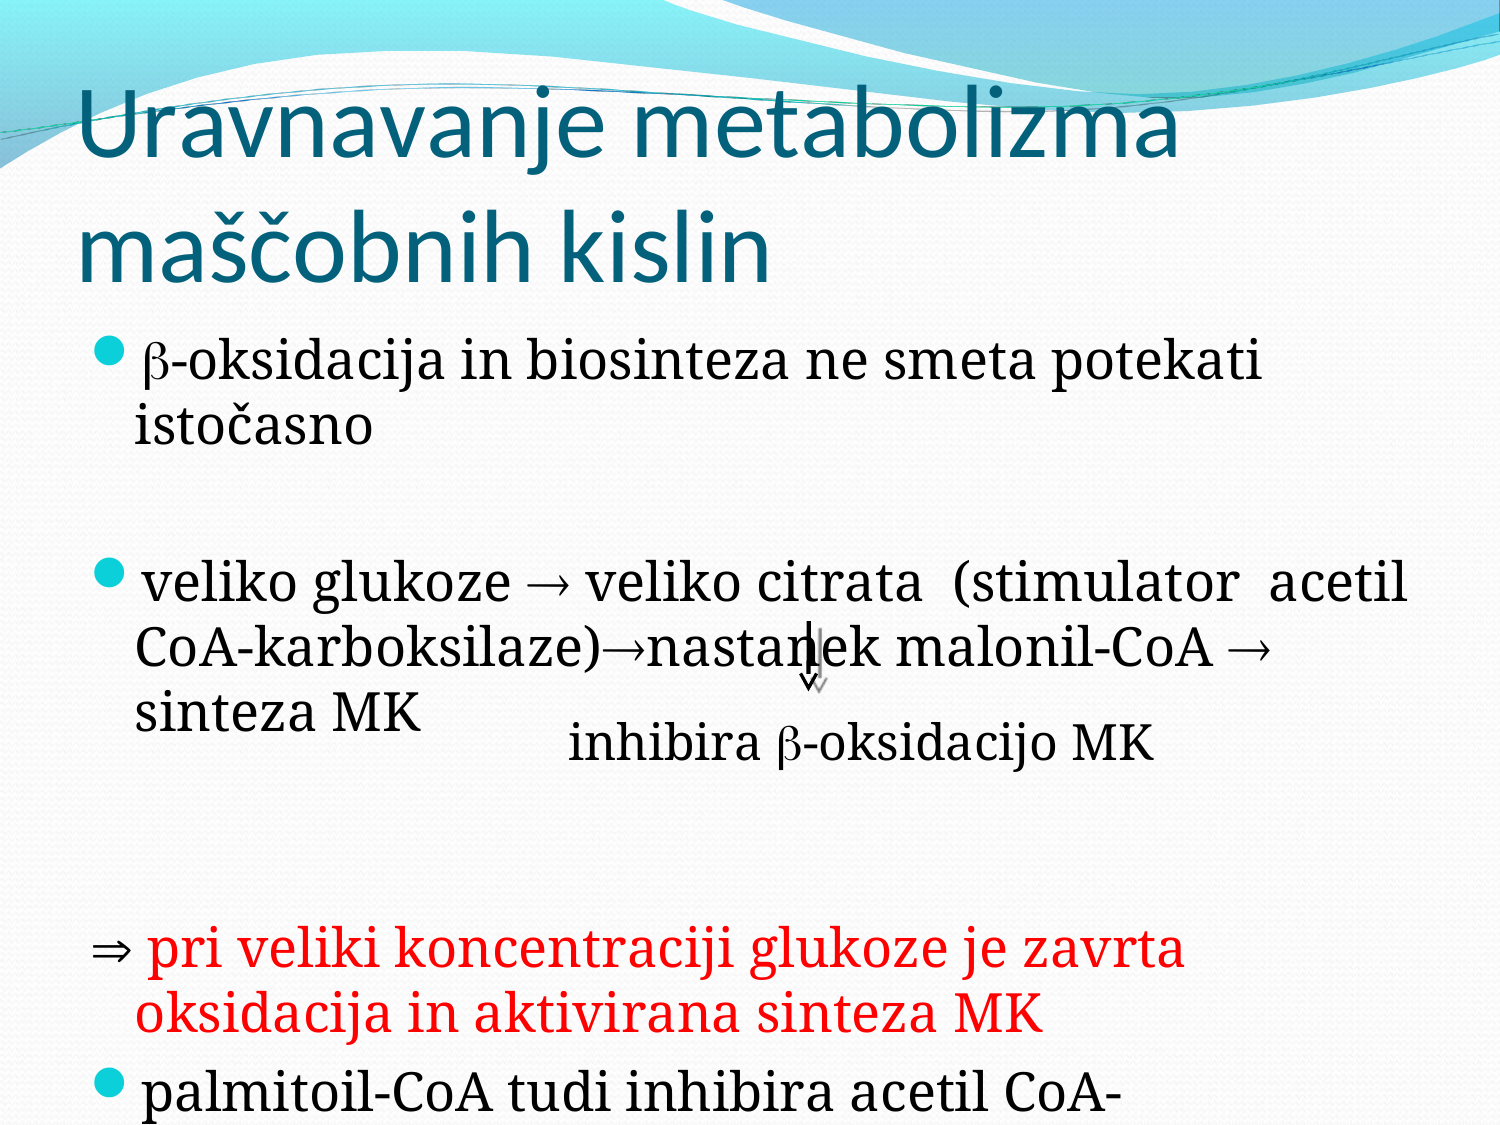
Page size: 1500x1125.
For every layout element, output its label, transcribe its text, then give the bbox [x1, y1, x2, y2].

list -oksidacija in biosinteza ne smeta potekati istočasno veliko glukoze  veliko citrata (stimulator acetil CoA-karboksilaze)nastanek malonil-CoA  sinteza MK  pri veliki koncentraciji glukoze je zavrta oksidacija in aktivirana sinteza MK palmitoil-CoA tudi inhibira acetil CoA-karboksilazo  hitrost sinteze MK uravnava končni produkt [74, 317, 1465, 1125]
picture [0, 0, 1500, 1125]
text_box inhibira -oksidacijo MK [553, 703, 1169, 779]
title Uravnavanje metabolizma maščobnih kislin [75, 45, 1426, 304]
